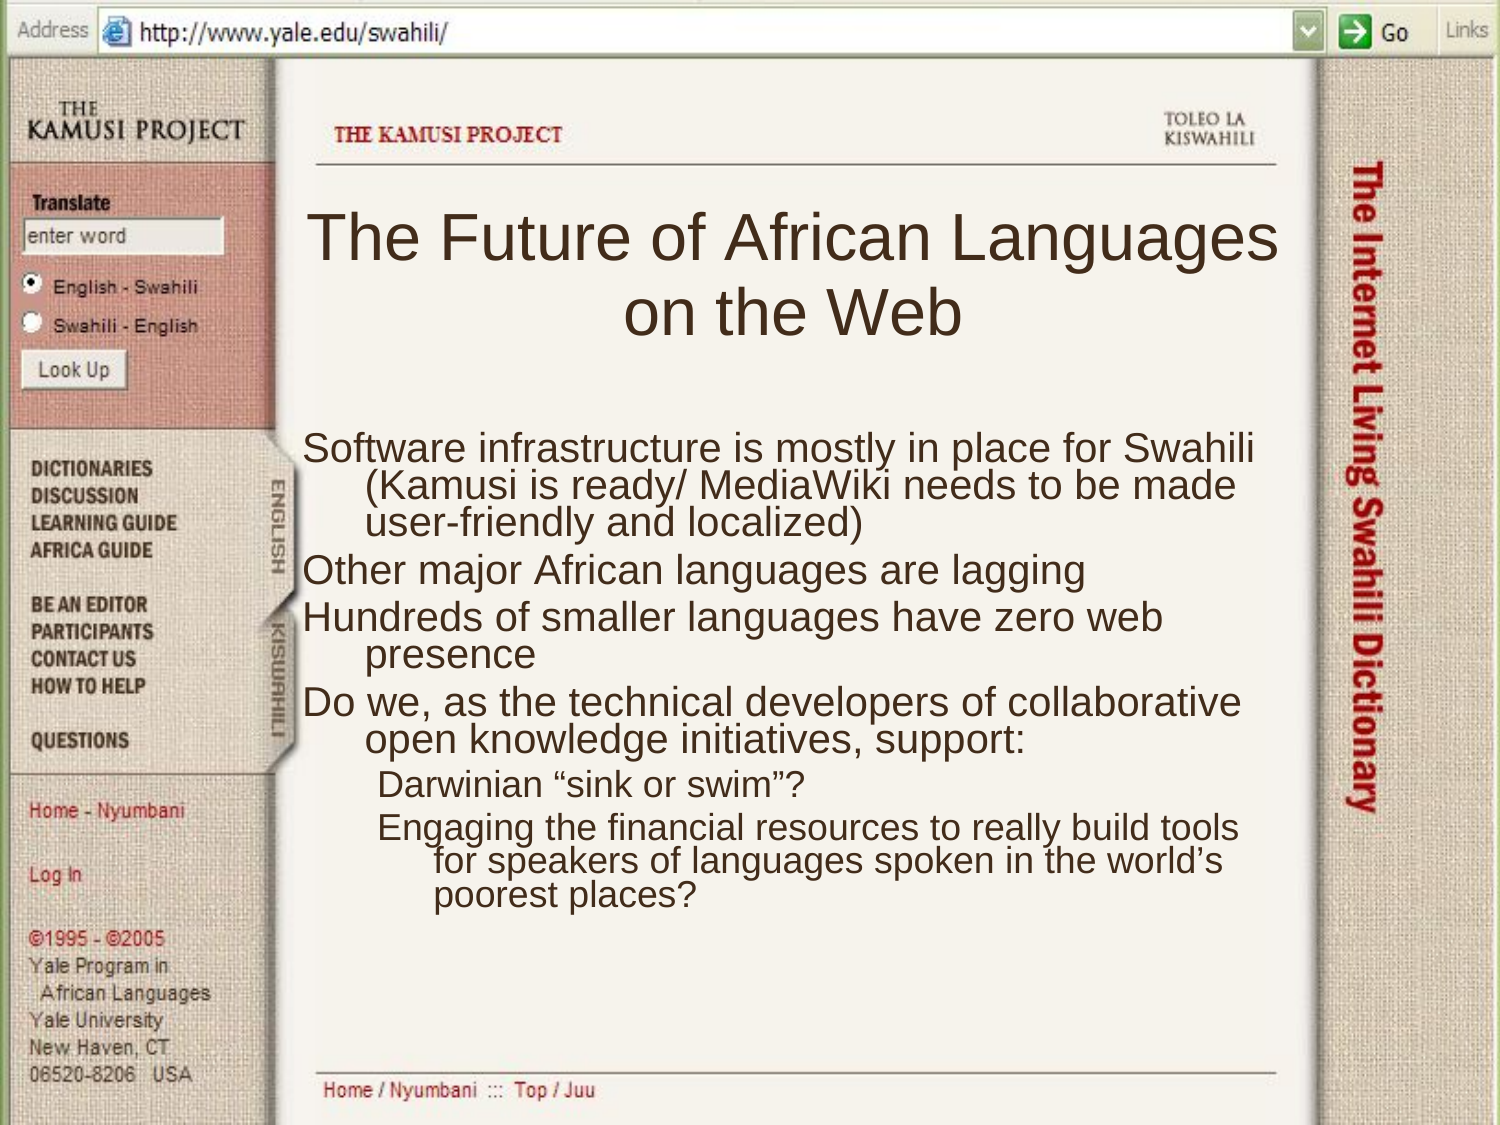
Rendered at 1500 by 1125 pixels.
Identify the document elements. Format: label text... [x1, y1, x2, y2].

title The Future of African Languages on the Web [287, 187, 1300, 363]
picture [0, 0, 1500, 1125]
list Software infrastructure is mostly in place for Swahili (Kamusi is ready/ MediaWiki needs to be made user-friendly and localized) Other major African languages are lagging Hundreds of smaller languages have zero web presence Do we, as the technical developers of collaborative open knowledge initiatives, support: Darwinian “sink or swim”? Engaging the financial resources to really build tools for speakers of languages spoken in the world’s poorest places? [287, 425, 1300, 1006]
